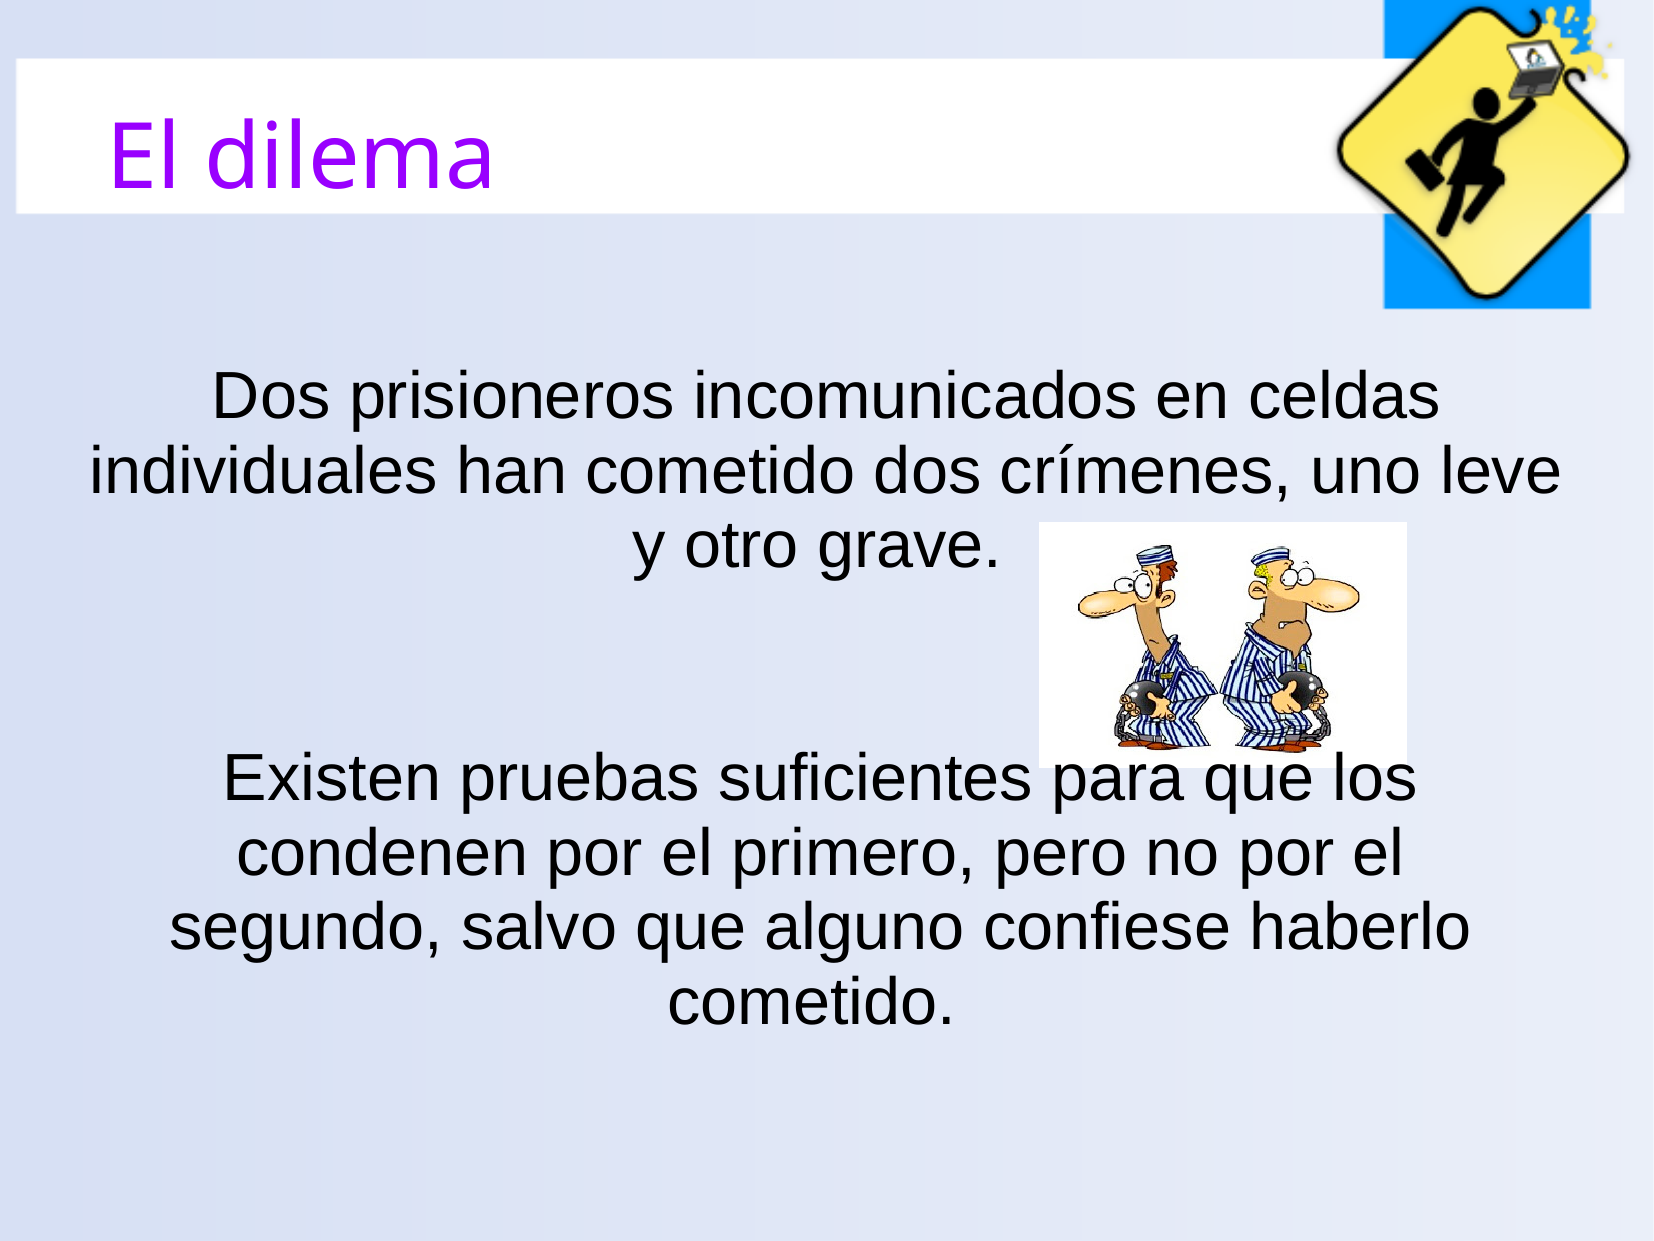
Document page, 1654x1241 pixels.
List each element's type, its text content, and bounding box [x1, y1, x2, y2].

picture [0, 0, 1654, 1241]
text_box Existen pruebas suficientes para que los condenen por el primero, pero no por el segundo, salvo que alguno confiese haberlo cometido. [82, 732, 1560, 1047]
title El dilema [82, 49, 1571, 257]
subtitle Dos prisioneros incomunicados en celdas individuales han cometido dos crímenes, uno leve y otro grave. [82, 282, 1571, 657]
